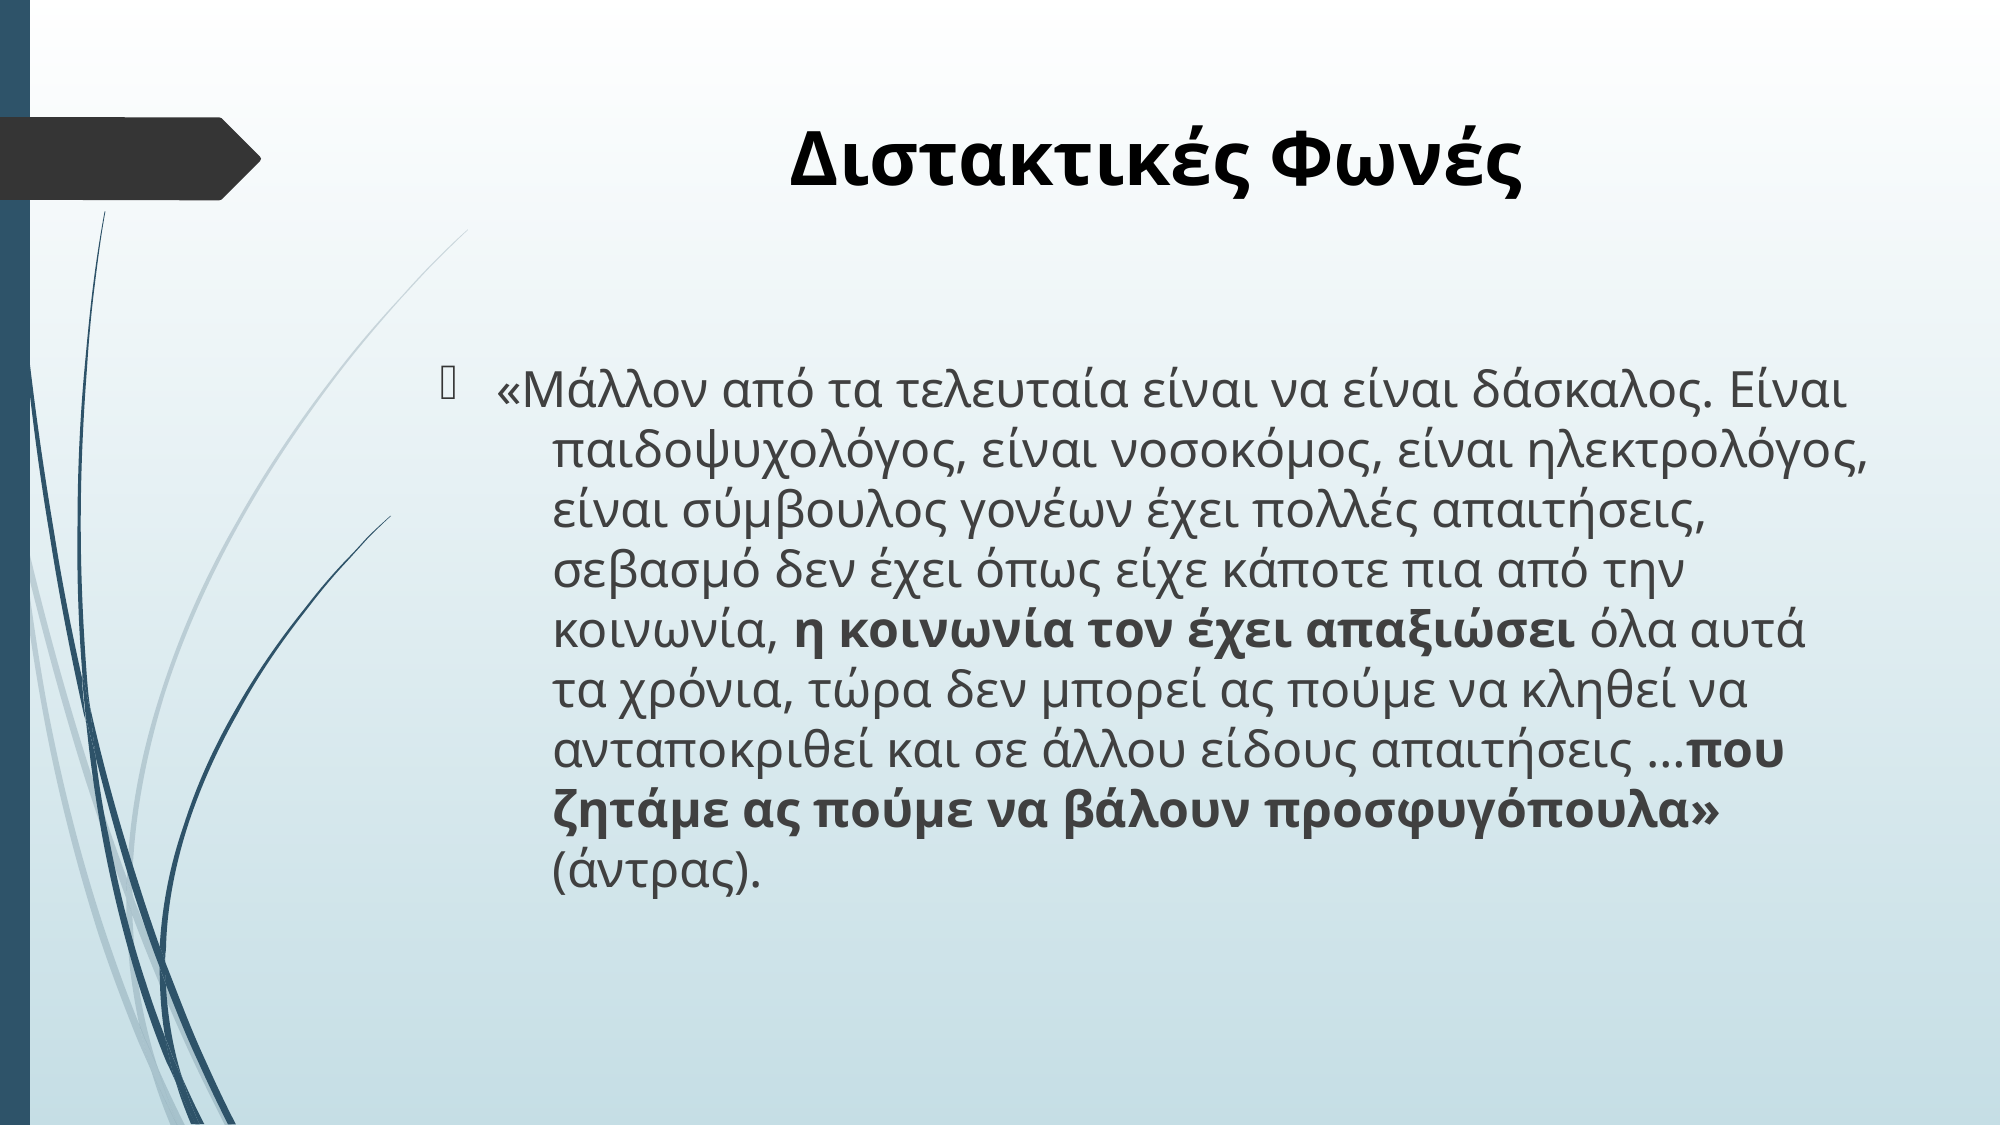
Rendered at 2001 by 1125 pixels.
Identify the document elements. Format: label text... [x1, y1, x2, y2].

list «Μάλλον από τα τελευταία είναι να είναι δάσκαλος. Είναι παιδοψυχολόγος, είναι νοσοκόμος, είναι ηλεκτρολόγος, είναι σύμβουλος γονέων έχει πολλές απαιτήσεις, σεβασμό δεν έχει όπως είχε κάποτε πια από την κοινωνία, η κοινωνία τον έχει απαξιώσει όλα αυτά τα χρόνια, τώρα δεν μπορεί ας πούμε να κληθεί να ανταποκριθεί και σε άλλου είδους απαιτήσεις …που ζητάμε ας πούμε να βάλουν προσφυγόπουλα» (άντρας). [424, 350, 1888, 970]
title Διστακτικές Φωνές [425, 102, 1888, 313]
